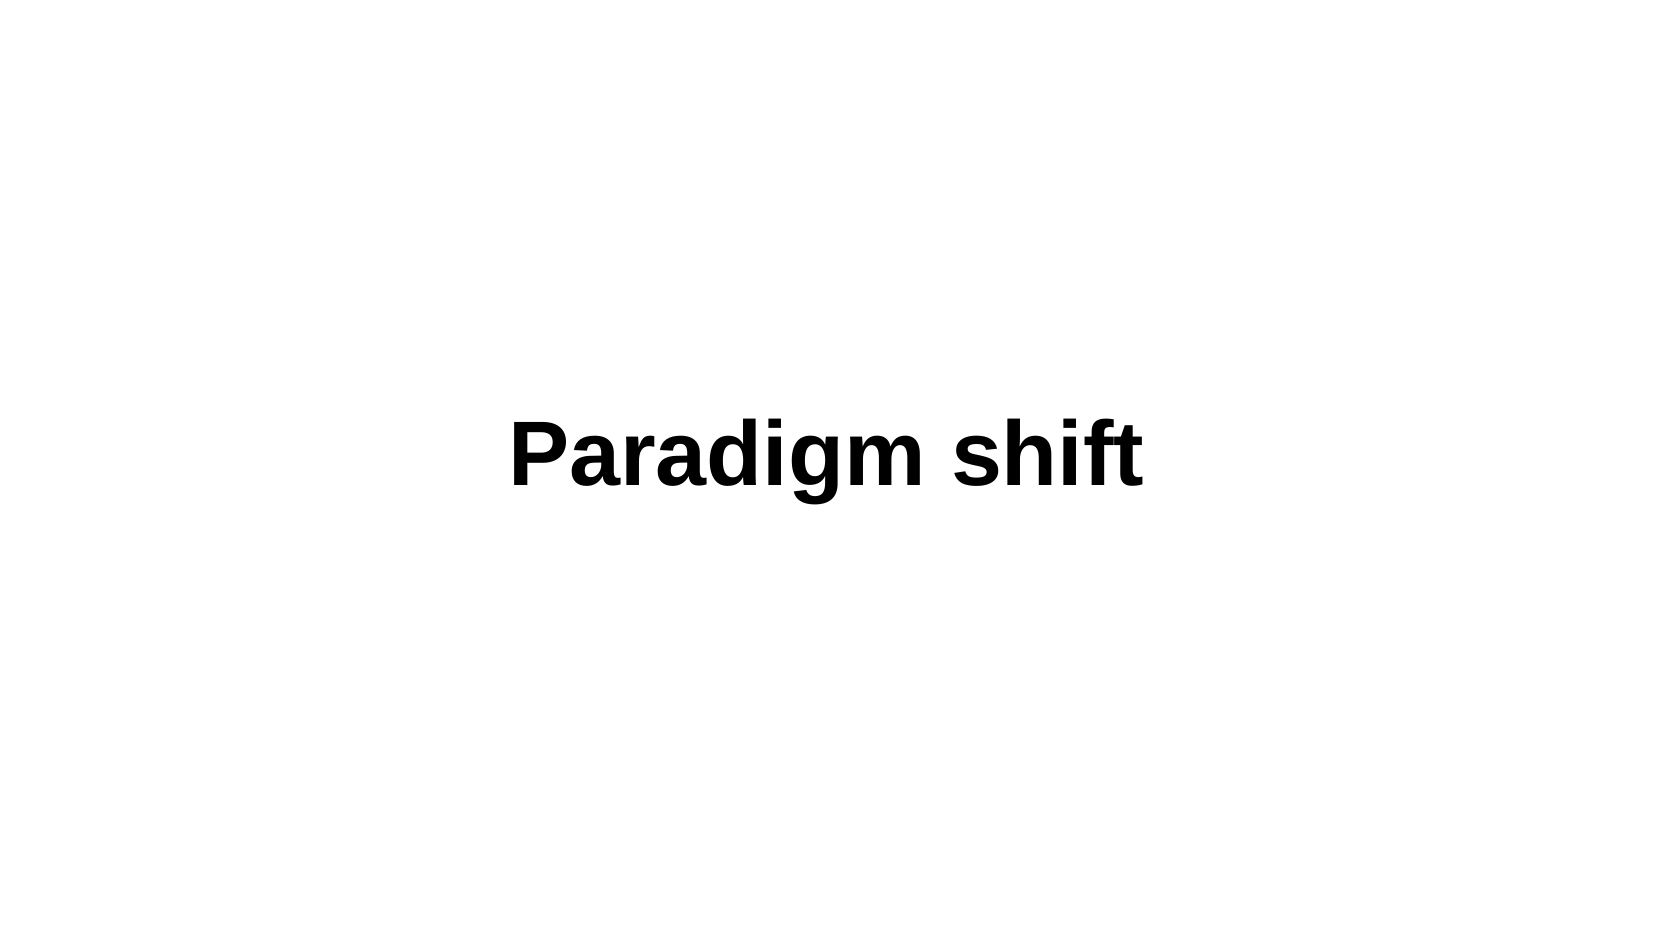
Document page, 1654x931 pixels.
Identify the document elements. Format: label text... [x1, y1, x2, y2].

title Paradigm shift [82, 376, 1571, 532]
